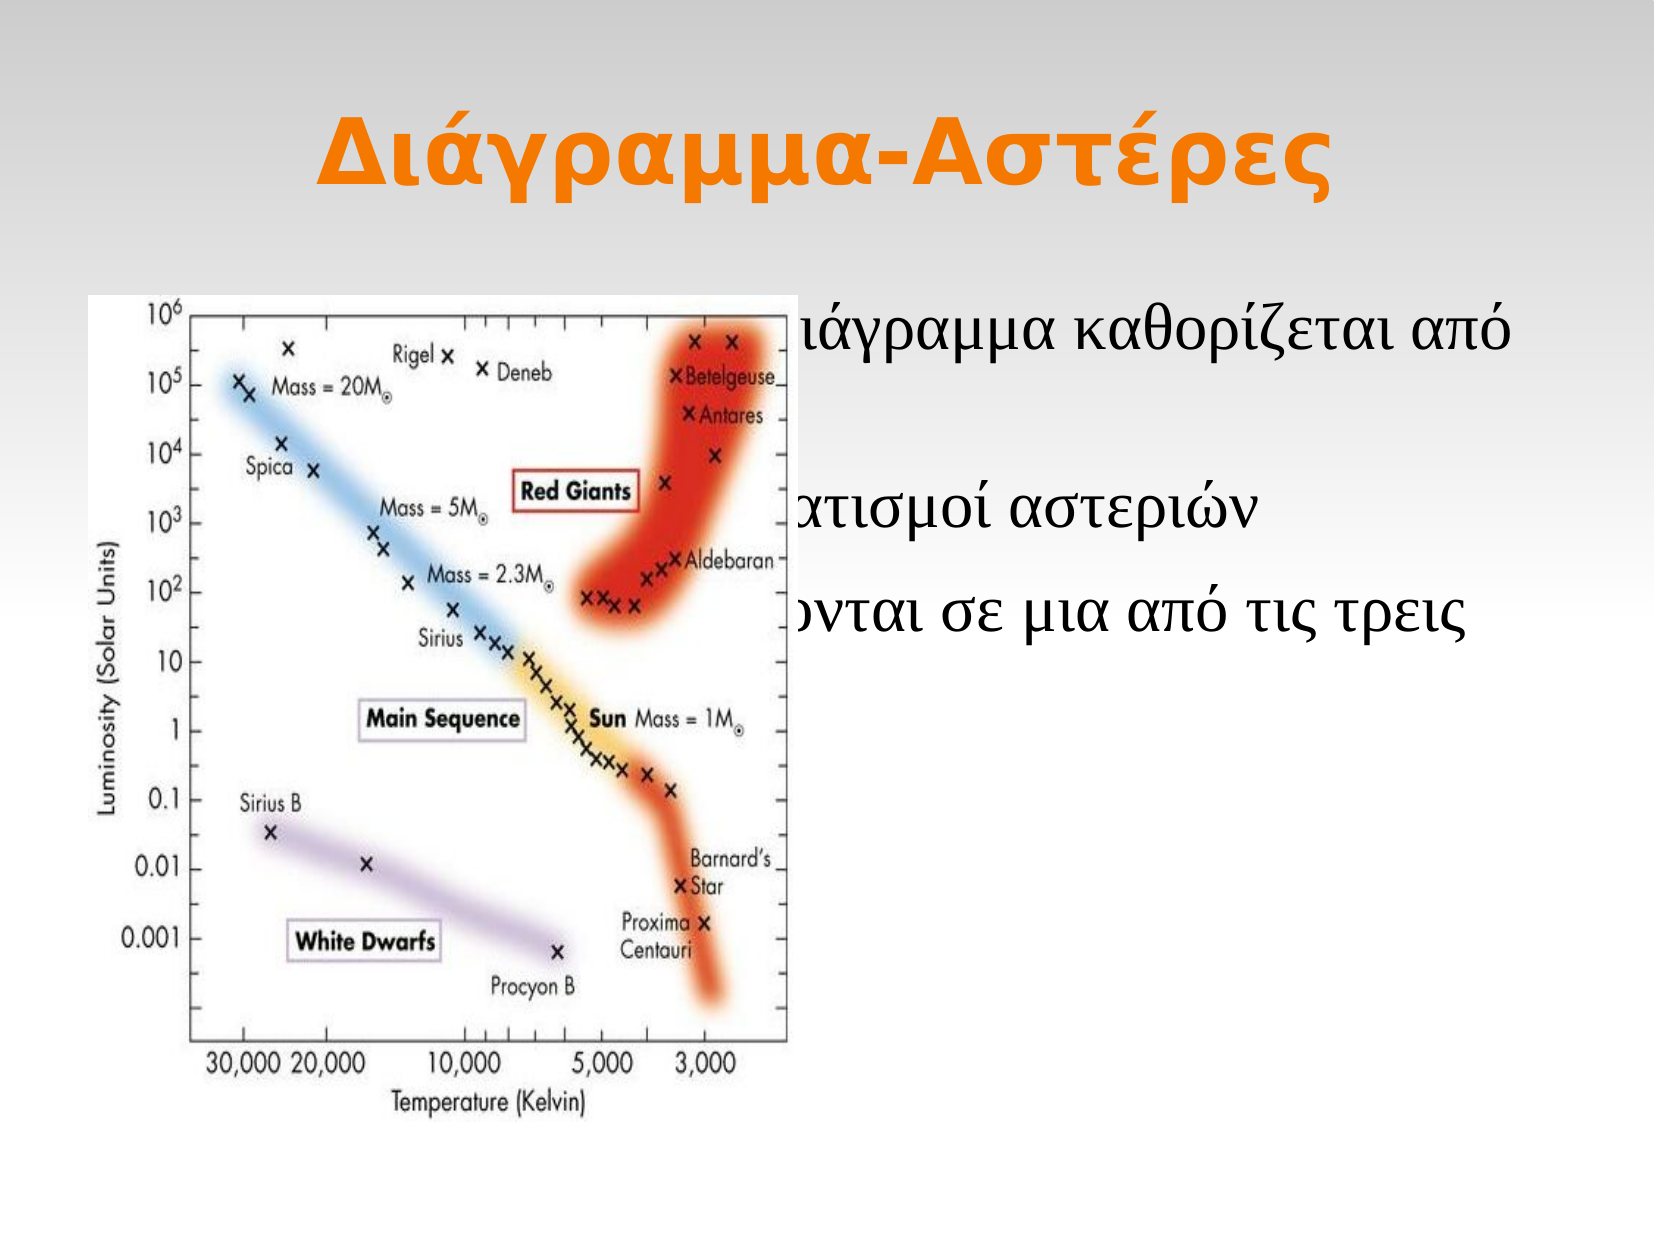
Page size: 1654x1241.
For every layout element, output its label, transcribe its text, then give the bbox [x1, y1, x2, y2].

list Θέση του αστέρα στο διάγραμμα καθορίζεται από τη μάζα Τρεις σημαντικοί σχηματισμοί αστεριών Όλα τα αστέρια περιέχονται σε μια από τις τρεις κατηγορίες [845, 290, 1572, 1241]
title Διάγραμμα-Αστέρες [82, 49, 1571, 257]
picture [82, 290, 809, 1123]
